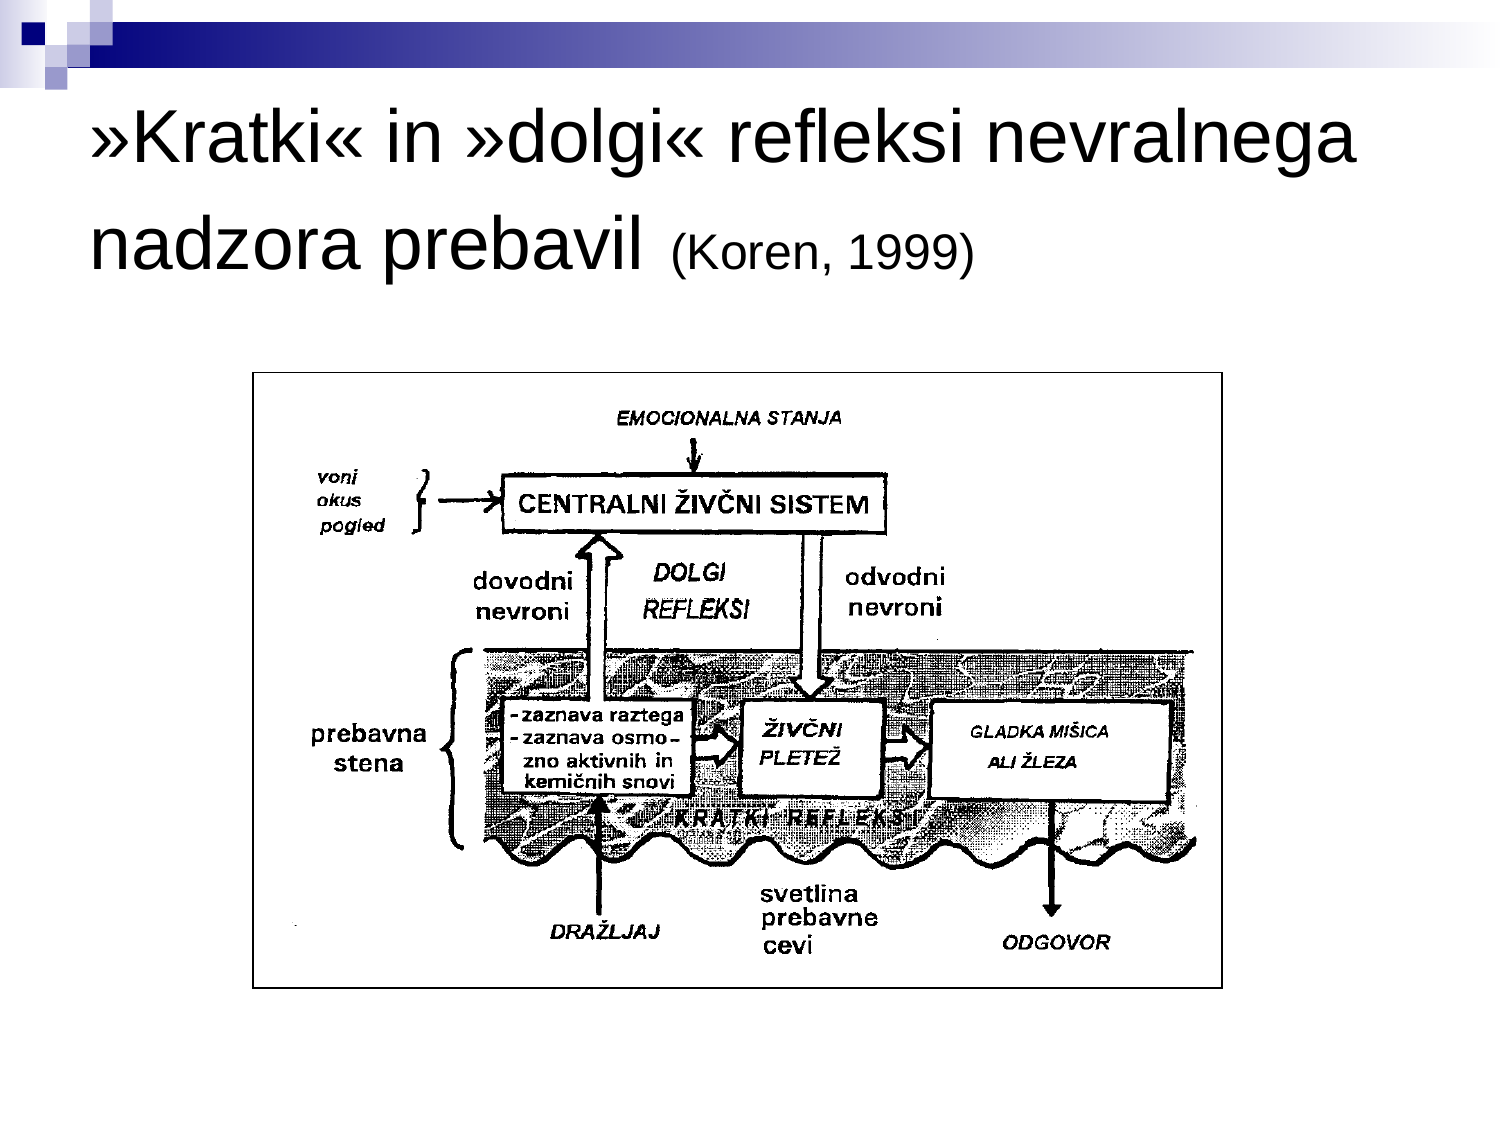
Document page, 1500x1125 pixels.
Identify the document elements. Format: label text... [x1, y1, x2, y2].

picture [253, 373, 1222, 987]
title »Kratki« in »dolgi« refleksi nevralnega nadzora prebavil (Koren, 1999) [75, 75, 1426, 301]
